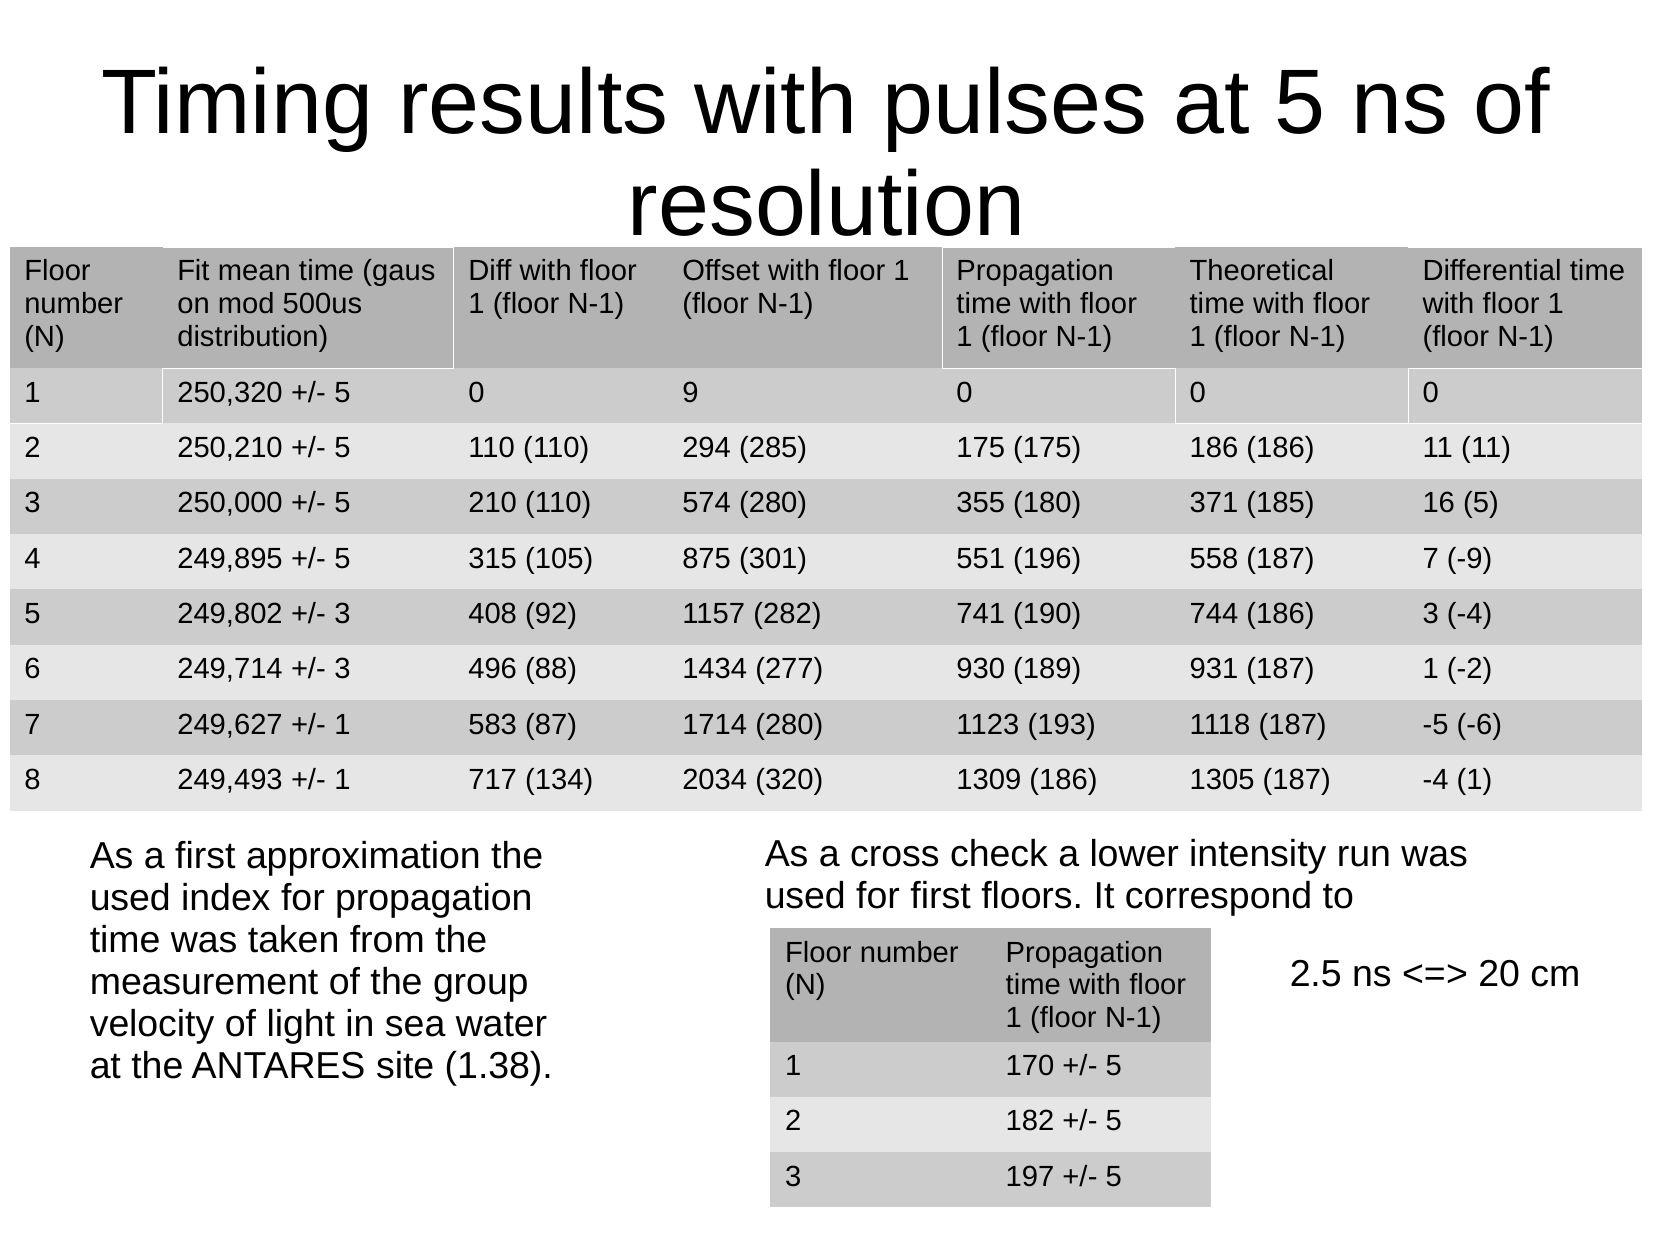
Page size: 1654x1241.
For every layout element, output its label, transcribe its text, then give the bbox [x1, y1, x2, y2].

title Timing results with pulses at 5 ns of resolution [82, 49, 1571, 247]
table_header Offset with floor 1 (floor N-1) [667, 247, 942, 368]
table_cell 8 [10, 755, 163, 811]
table_cell 0 [942, 369, 1175, 423]
table_cell 3 (-4) [1408, 589, 1642, 645]
table_header Propagation time with floor 1 (floor N-1) [943, 248, 1175, 368]
table_header Fit mean time (gaus on mod 500us distribution) [163, 248, 453, 368]
table_cell 0 [1409, 369, 1642, 423]
table_cell 2 [770, 1097, 991, 1152]
table_cell -4 (1) [1408, 755, 1642, 811]
table_cell 3 [10, 479, 163, 534]
table_cell 717 (134) [454, 755, 667, 811]
table_cell 9 [667, 368, 942, 423]
table_cell 210 (110) [454, 479, 667, 534]
table_cell 182 +/- 5 [991, 1097, 1211, 1152]
table_cell 583 (87) [454, 700, 667, 755]
table_cell 7 (-9) [1408, 534, 1642, 589]
table_cell 186 (186) [1175, 424, 1408, 479]
table_cell 1157 (282) [667, 589, 942, 645]
table_cell 371 (185) [1175, 479, 1408, 534]
text_box As a cross check a lower intensity run was used for first floors. It correspond to [750, 825, 1486, 924]
table_cell 250,320 +/- 5 [163, 369, 454, 423]
table_cell 408 (92) [454, 589, 667, 645]
table_cell 249,493 +/- 1 [163, 755, 454, 811]
table_cell 3 [770, 1152, 991, 1207]
table_cell 2034 (320) [667, 755, 942, 811]
table_cell 16 (5) [1408, 479, 1642, 534]
table_cell 931 (187) [1175, 645, 1408, 700]
table_cell 5 [10, 589, 163, 645]
table_cell 355 (180) [942, 479, 1175, 534]
table_cell 558 (187) [1175, 534, 1408, 589]
table_cell 1305 (187) [1175, 755, 1408, 811]
table_cell 294 (285) [667, 423, 942, 479]
table_cell 744 (186) [1175, 589, 1408, 645]
table_cell 7 [10, 700, 163, 755]
table_cell 1 (-2) [1408, 645, 1642, 700]
table_cell 930 (189) [942, 645, 1175, 700]
table_cell 315 (105) [454, 534, 667, 589]
table_cell 1434 (277) [667, 645, 942, 700]
table_header Floor number (N) [10, 247, 163, 368]
table_cell 250,210 +/- 5 [163, 423, 454, 479]
table_cell 249,627 +/- 1 [163, 700, 454, 755]
table_cell 1 [770, 1042, 991, 1097]
table_cell 6 [10, 645, 163, 700]
table_cell 1714 (280) [667, 700, 942, 755]
table_cell 250,000 +/- 5 [163, 479, 454, 534]
table_cell 0 [454, 368, 667, 423]
table_cell -5 (-6) [1408, 700, 1642, 755]
table_cell 249,802 +/- 3 [163, 589, 454, 645]
table_cell 1309 (186) [942, 755, 1175, 811]
table_cell 551 (196) [942, 534, 1175, 589]
table_header Differential time with floor 1 (floor N-1) [1408, 248, 1642, 368]
table_header Theoretical time with floor 1 (floor N-1) [1175, 247, 1408, 368]
table_cell 1 [10, 368, 162, 423]
table_cell 11 (11) [1408, 424, 1642, 479]
table_cell 741 (190) [942, 589, 1175, 645]
table_cell 4 [10, 534, 163, 589]
table_header Floor number (N) [770, 928, 991, 1042]
table_header Diff with floor 1 (floor N-1) [454, 247, 667, 368]
table_cell 875 (301) [667, 534, 942, 589]
table_cell 170 +/- 5 [991, 1042, 1211, 1097]
text_box As a first approximation the used index for propagation time was taken from the measurement of the group velocity of light in sea water at the ANTARES site (1.38). [75, 827, 586, 1095]
table_cell 0 [1176, 368, 1408, 423]
table_cell 110 (110) [454, 423, 667, 479]
table_cell 1118 (187) [1175, 700, 1408, 755]
text_box 2.5 ns <=> 20 cm [1275, 945, 1606, 1002]
table_cell 249,714 +/- 3 [163, 645, 454, 700]
table_cell 175 (175) [942, 423, 1175, 479]
table_cell 2 [10, 424, 163, 479]
table_cell 574 (280) [667, 479, 942, 534]
table_cell 197 +/- 5 [991, 1152, 1211, 1207]
table_cell 249,895 +/- 5 [163, 534, 454, 589]
table_cell 496 (88) [454, 645, 667, 700]
table_cell 1123 (193) [942, 700, 1175, 755]
table_header Propagation time with floor 1 (floor N-1) [991, 928, 1211, 1042]
